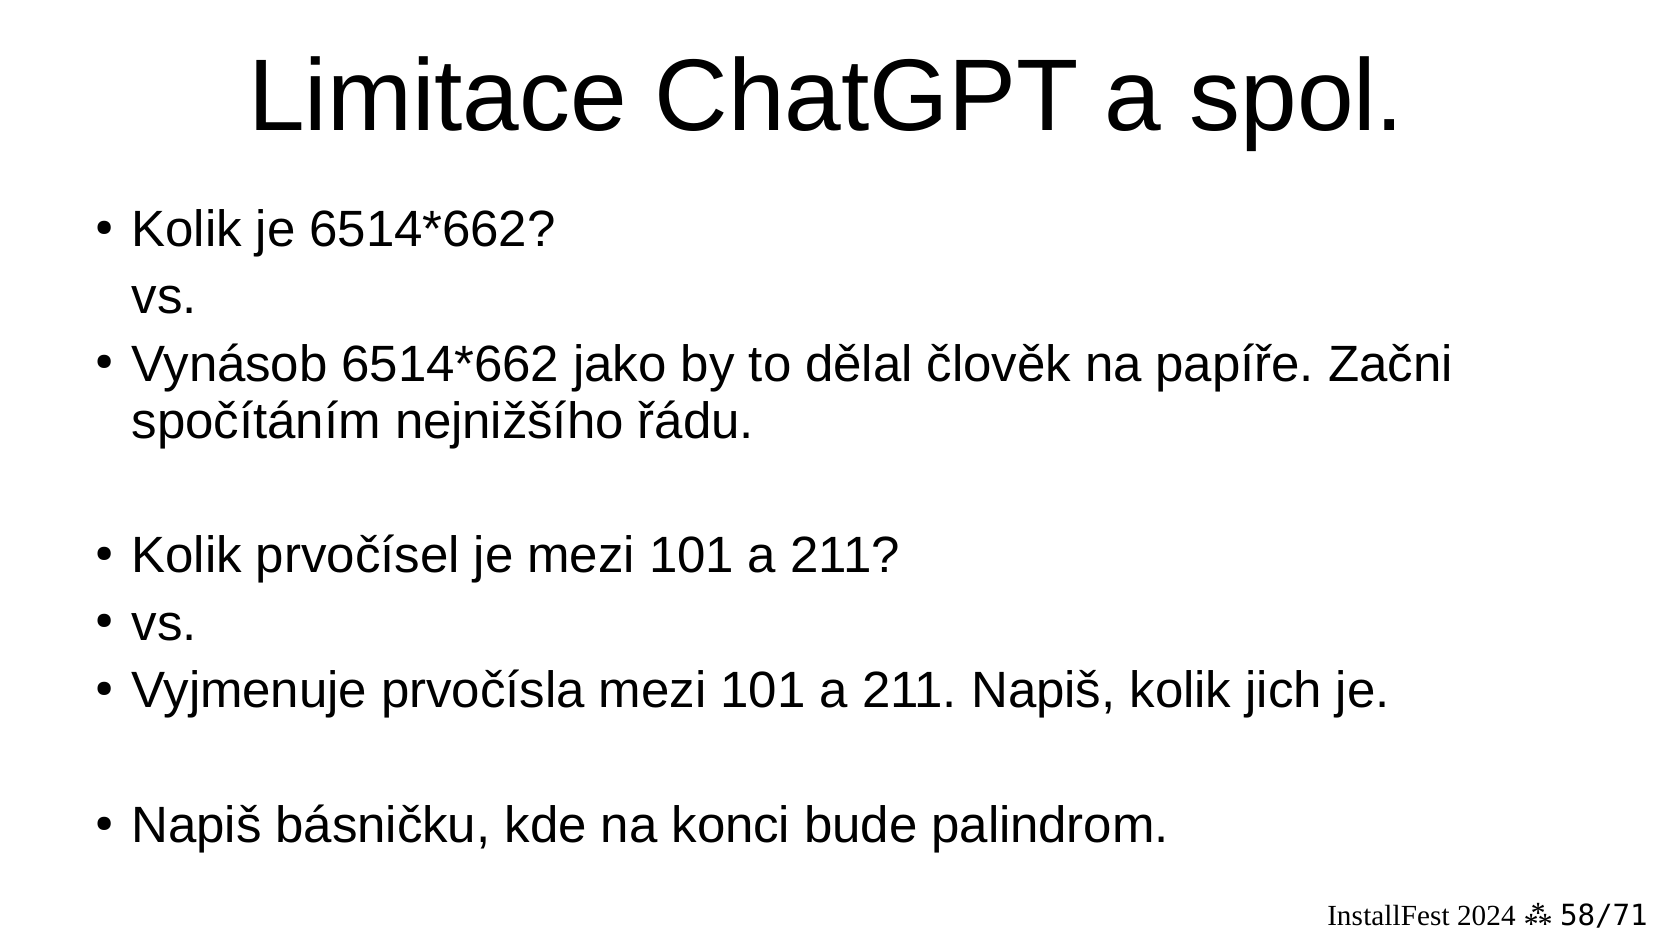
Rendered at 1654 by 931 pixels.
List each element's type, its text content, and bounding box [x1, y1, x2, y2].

title Limitace ChatGPT a spol. [82, 38, 1571, 153]
list Kolik je 6514*662? vs. Vynásob 6514*662 jako by to dělal člověk na papíře. Začni spočítáním nejnižšího řádu. Kolik prvočísel je mezi 101 a 211? vs. Vyjmenuje prvočísla mezi 101 a 211. Napiš, kolik jich je. Napiš básničku, kde na konci bude palindrom. [82, 200, 1571, 859]
